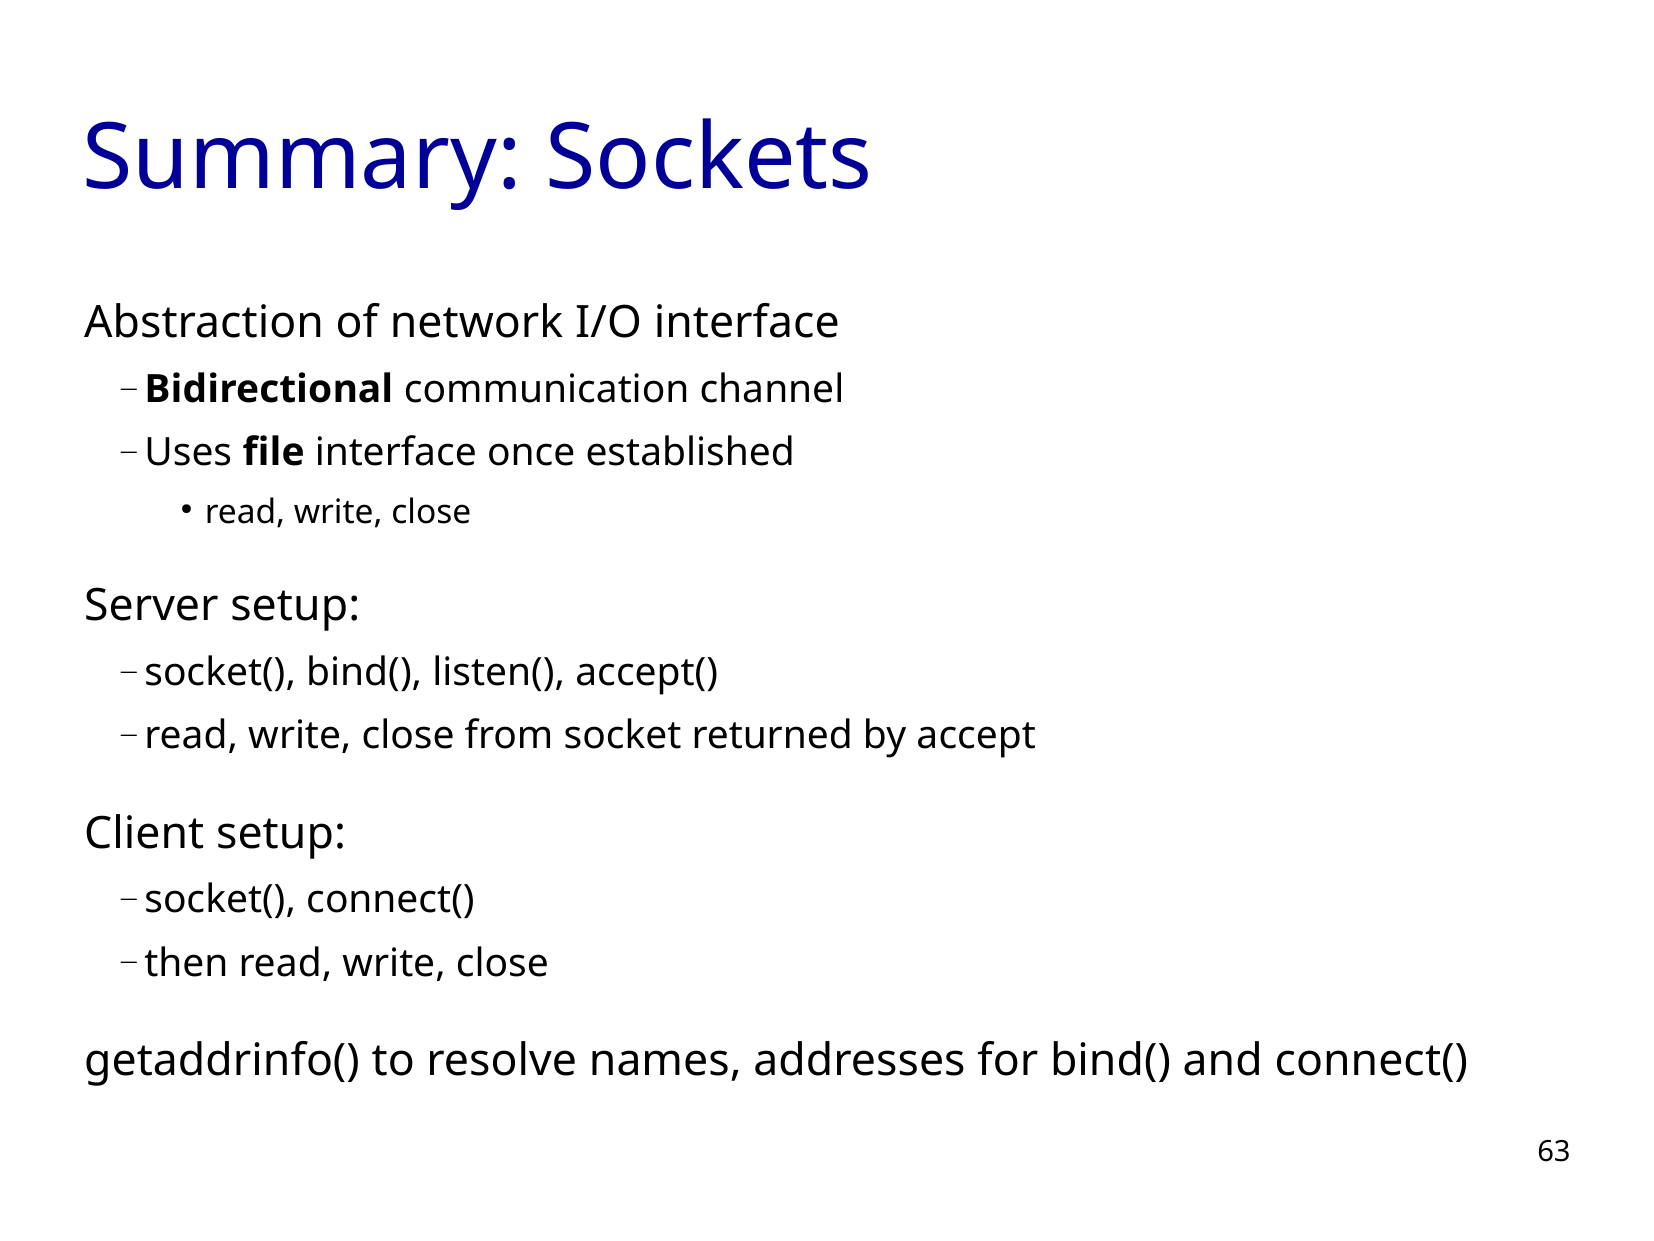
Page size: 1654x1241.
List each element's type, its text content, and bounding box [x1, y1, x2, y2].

title Summary: Sockets [82, 49, 1571, 257]
list Abstraction of network I/O interface Bidirectional communication channel Uses file interface once established read, write, close Server setup: socket(), bind(), listen(), accept() read, write, close from socket returned by accept Client setup: socket(), connect() then read, write, close getaddrinfo() to resolve names, addresses for bind() and connect() [60, 290, 1571, 1096]
